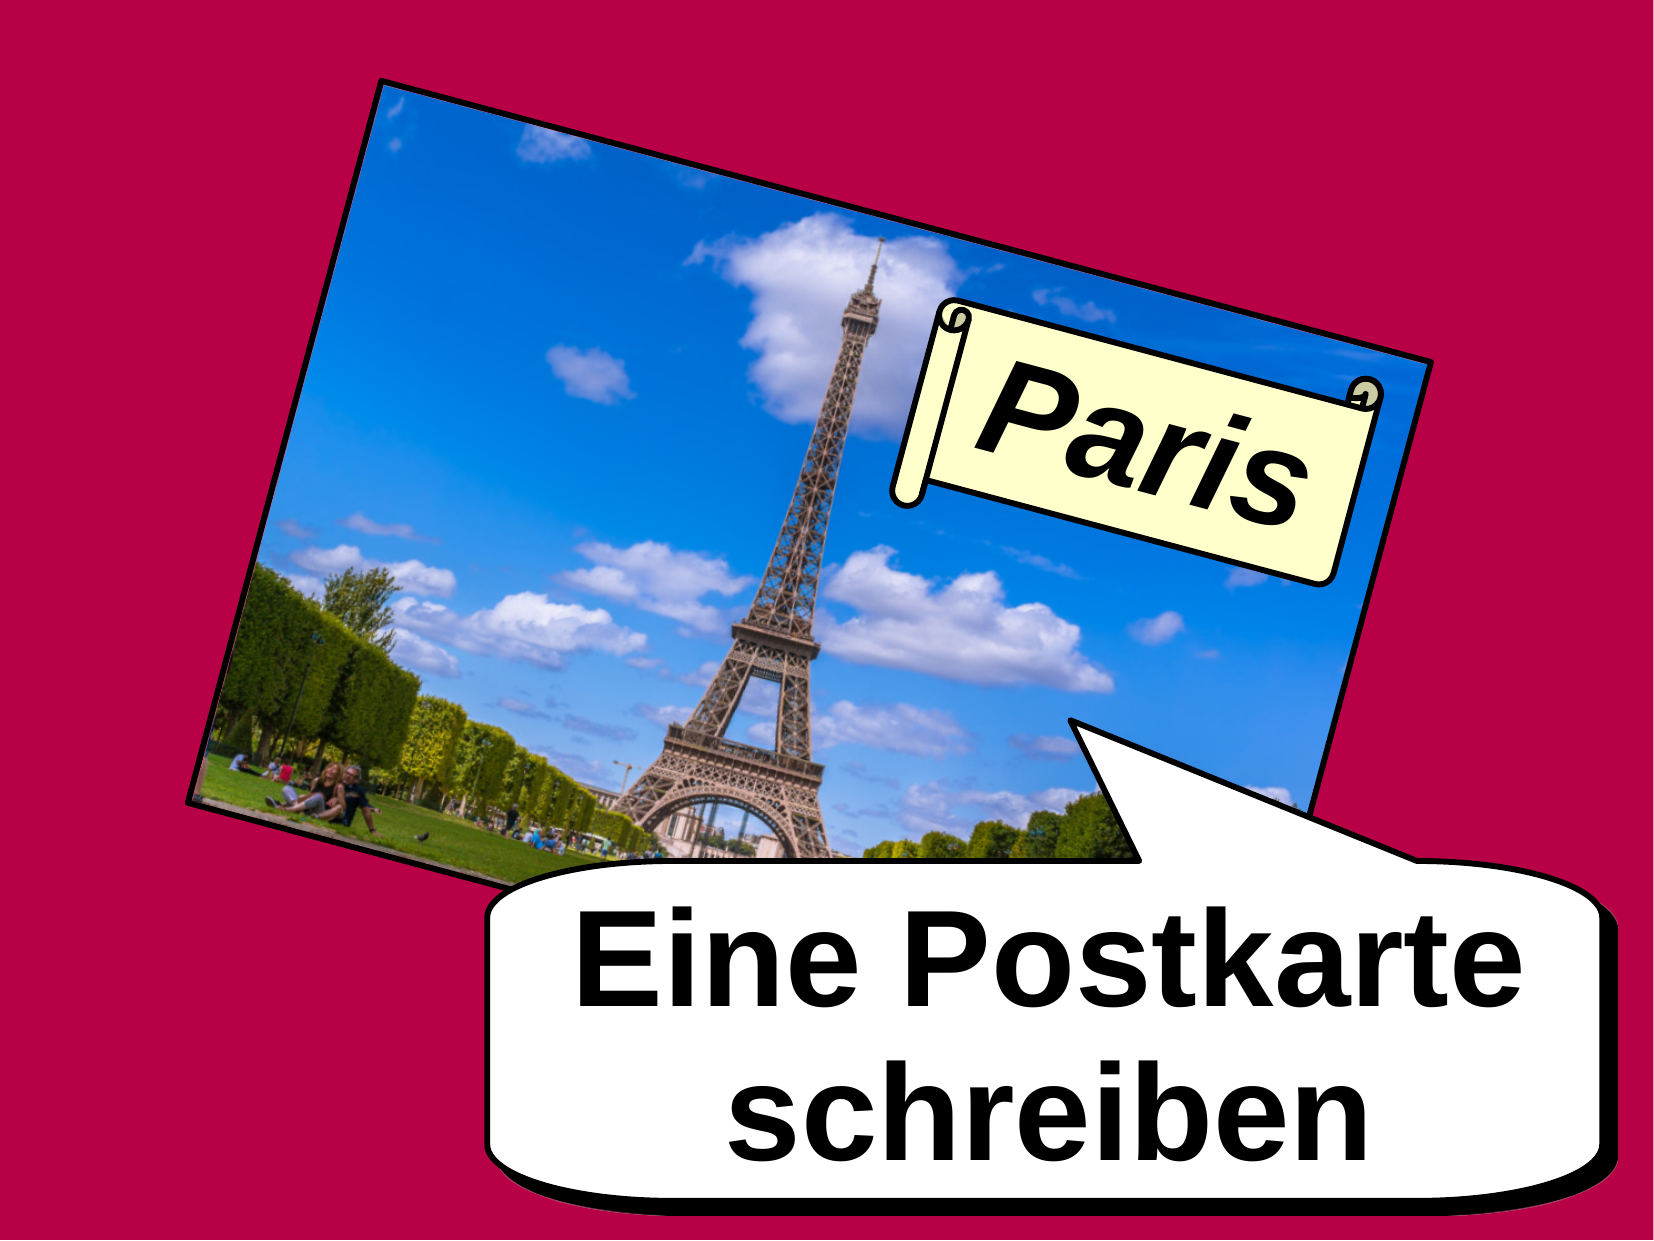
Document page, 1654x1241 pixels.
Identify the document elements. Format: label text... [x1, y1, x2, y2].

text_box [554, 720, 1536, 874]
text_box [892, 300, 1381, 585]
picture [191, 84, 1428, 883]
text_box [487, 900, 496, 1162]
text_box Eine Postkarte schreiben [496, 874, 1603, 1210]
text_box Paris [935, 312, 1359, 583]
